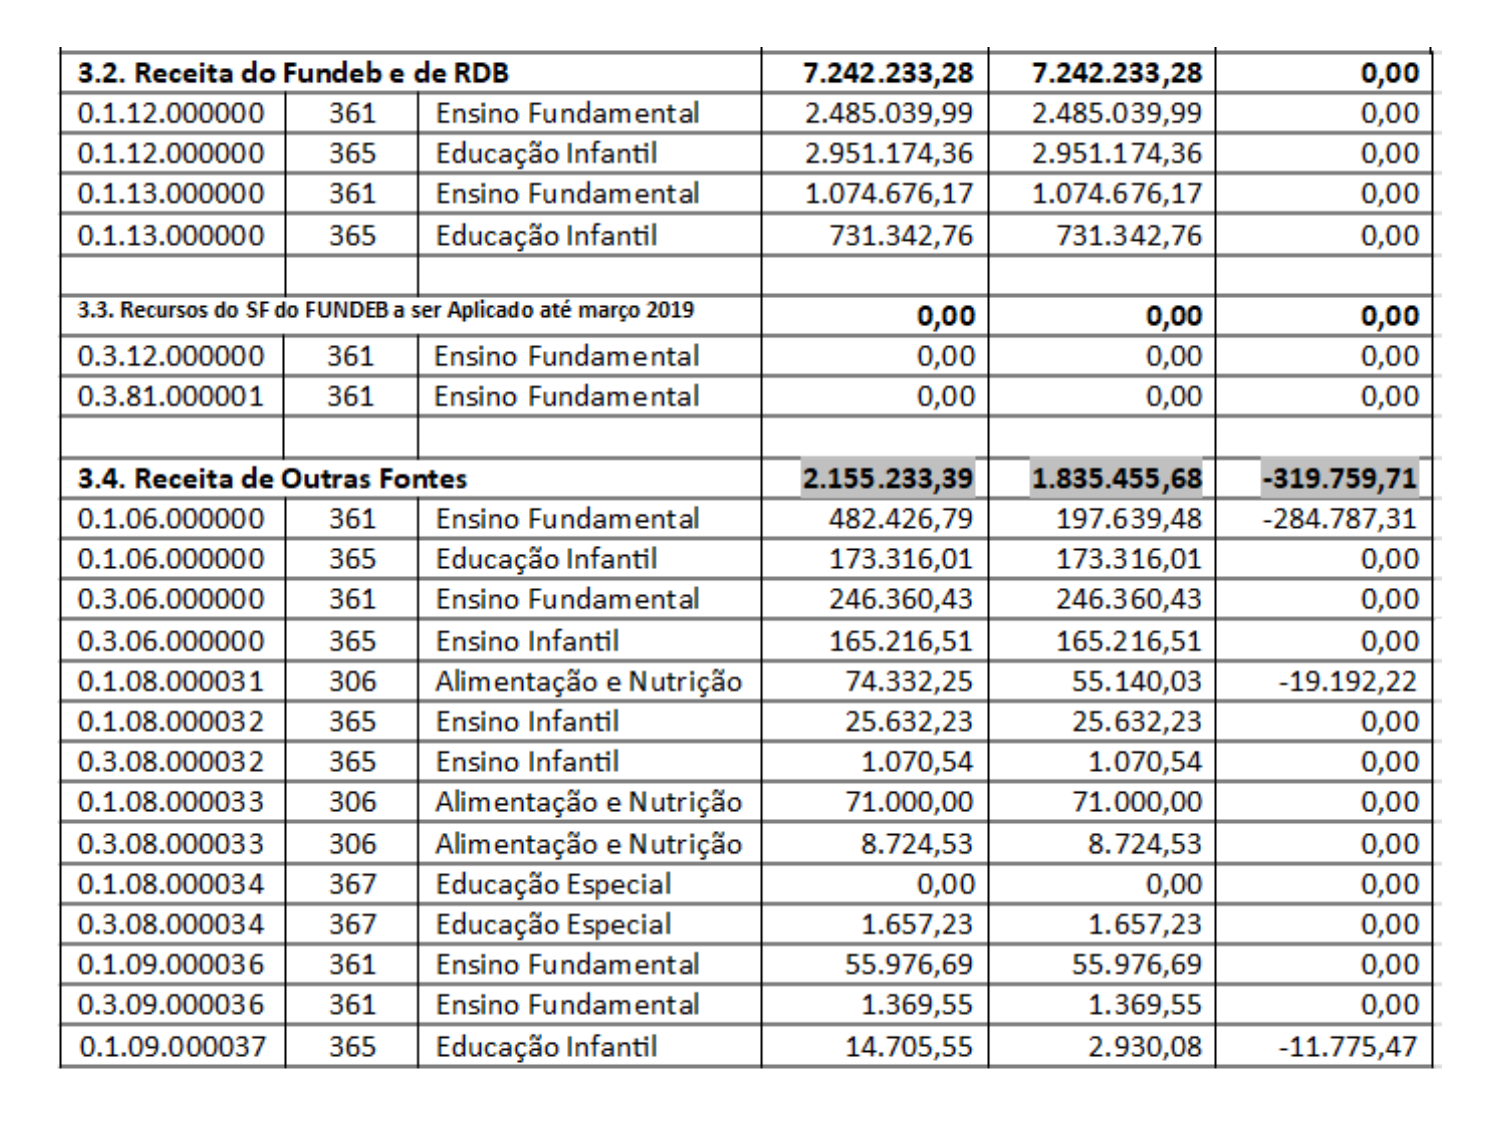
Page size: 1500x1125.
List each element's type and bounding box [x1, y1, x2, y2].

picture [54, 47, 1442, 1075]
